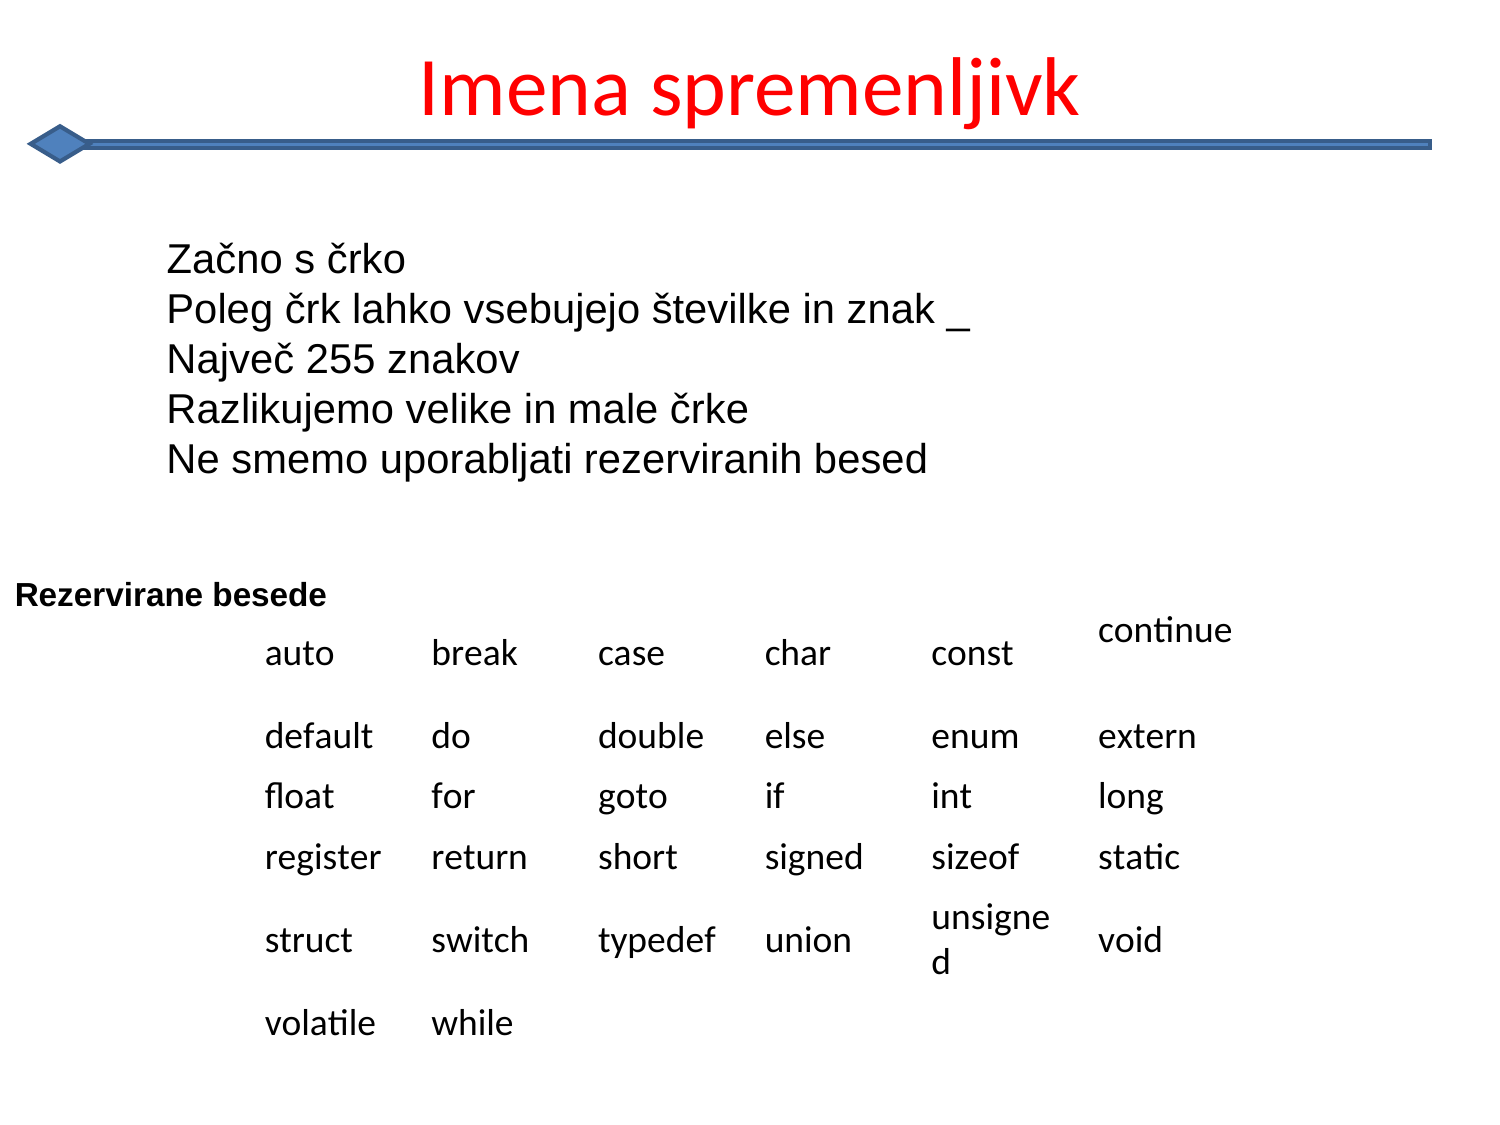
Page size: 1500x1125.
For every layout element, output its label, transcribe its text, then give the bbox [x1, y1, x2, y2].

table_cell [583, 990, 750, 1050]
table_cell for [417, 763, 583, 824]
table_cell goto [583, 763, 750, 824]
table_cell else [750, 703, 917, 763]
table_cell return [417, 824, 583, 884]
table_cell volatile [250, 990, 417, 1050]
table_cell long [1083, 763, 1250, 824]
table_cell int [917, 763, 1083, 824]
table_cell signed [750, 824, 917, 884]
table_cell static [1083, 824, 1250, 884]
table_cell unsigned [917, 884, 1083, 990]
table_cell switch [417, 884, 583, 990]
table_cell while [417, 990, 583, 1050]
table_cell extern [1083, 703, 1250, 763]
table_header auto [250, 661, 417, 703]
table_cell enum [917, 703, 1083, 763]
table_cell do [417, 703, 583, 763]
table_cell typedef [583, 884, 750, 990]
table_cell void [1083, 884, 1250, 990]
table_cell double [583, 703, 750, 763]
table_cell float [250, 763, 417, 824]
table_cell short [583, 824, 750, 884]
text_box Začno s črko Poleg črk lahko vsebujejo številke in znak _ Največ 255 znakov Razlikujemo velike in male črke Ne smemo uporabljati rezerviranih besed [128, 223, 1172, 490]
table_cell default [250, 703, 417, 763]
table_cell [1083, 990, 1250, 1050]
table_cell if [750, 763, 917, 824]
table_cell [750, 990, 917, 1050]
table_header char [750, 598, 917, 703]
table_cell union [750, 884, 917, 990]
table_header continue [1083, 598, 1250, 703]
table_cell register [250, 824, 417, 884]
title Imena spremenljivk [75, 23, 1426, 141]
table_header break [417, 598, 583, 703]
text_box Rezervirane besede [0, 565, 504, 661]
table_cell sizeof [917, 824, 1083, 884]
table_header const [917, 598, 1083, 703]
table_header case [583, 598, 750, 703]
table_cell struct [250, 884, 417, 990]
table_cell [917, 990, 1083, 1050]
